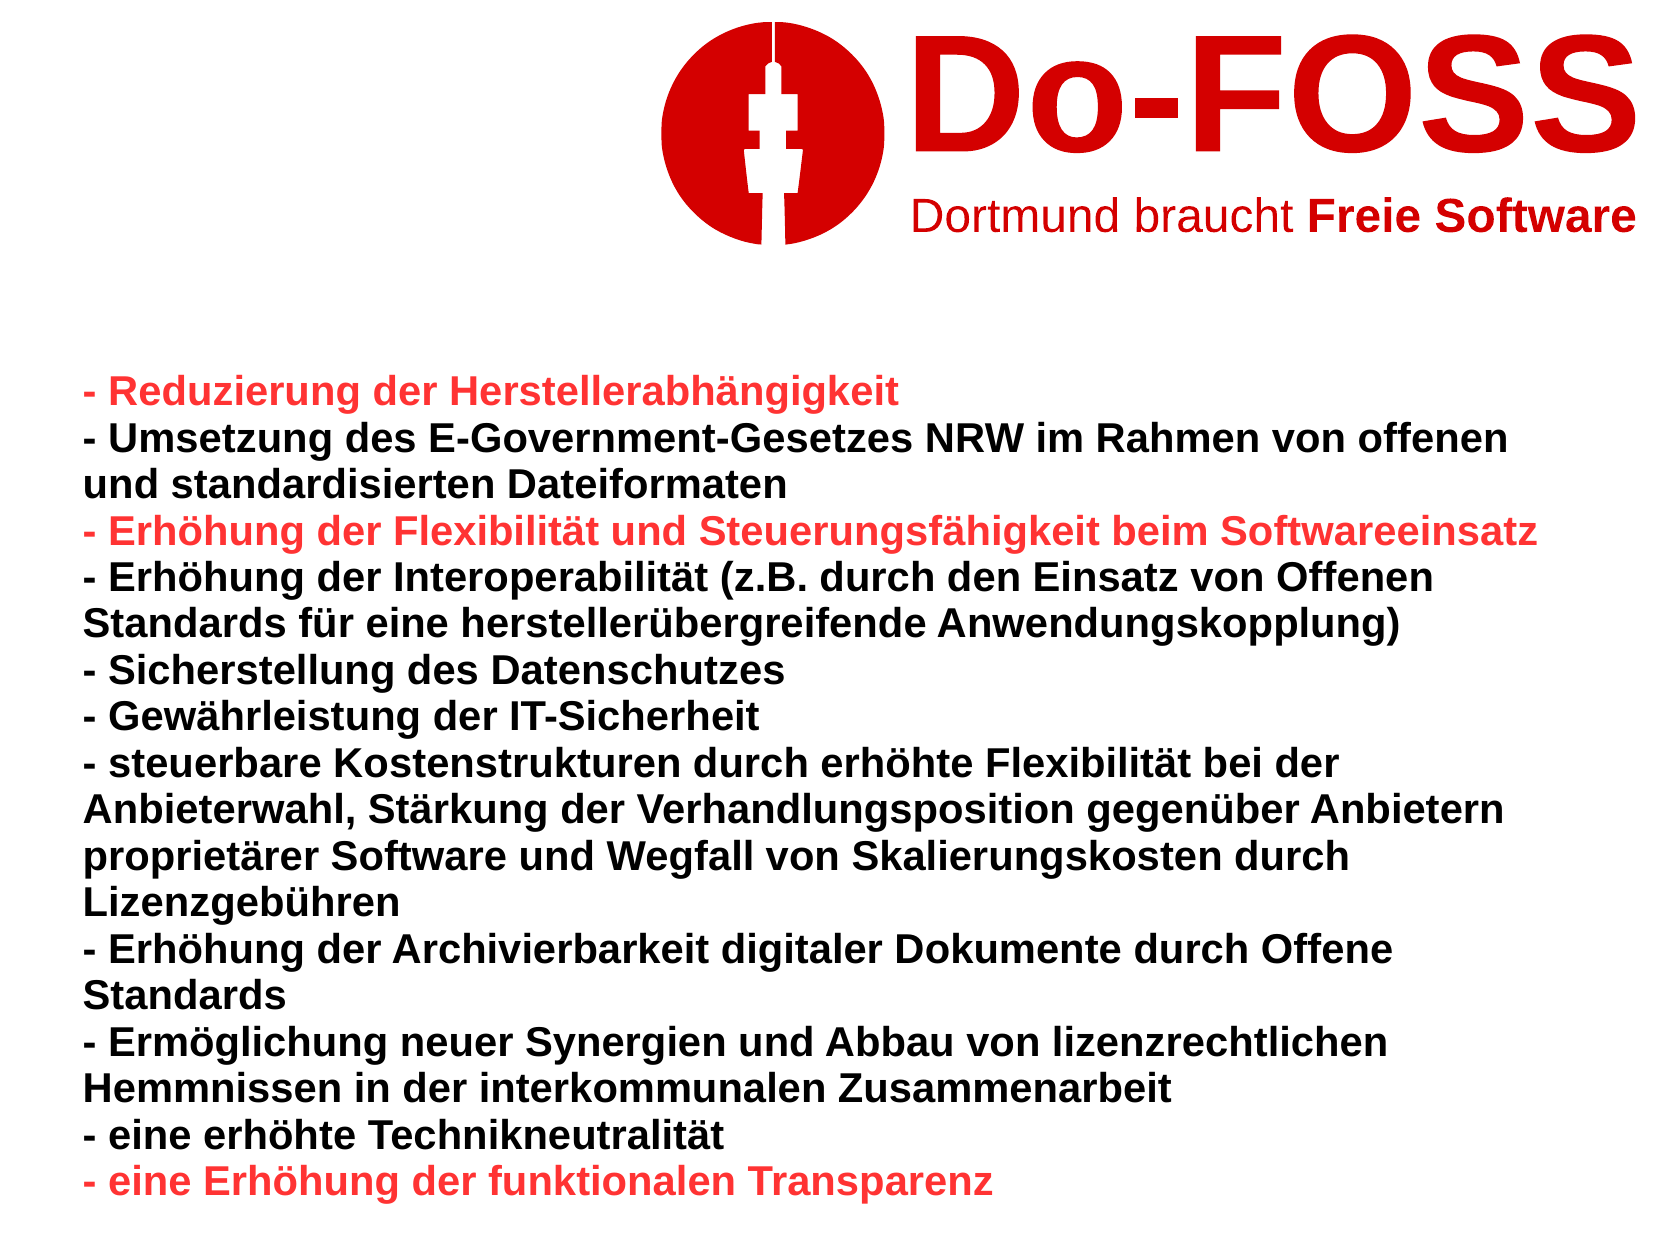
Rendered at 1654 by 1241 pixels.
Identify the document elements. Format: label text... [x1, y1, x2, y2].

text_box - Reduzierung der Herstellerabhängigkeit - Umsetzung des E-Government-Gesetzes NRW im Rahmen von offenen und standardisierten Dateiformaten - Erhöhung der Flexibilität und Steuerungsfähigkeit beim Softwareeinsatz - Erhöhung der Interoperabilität (z.B. durch den Einsatz von Offenen Standards für eine herstellerübergreifende Anwendungskopplung) - Sicherstellung des Datenschutzes - Gewährleistung der IT-Sicherheit - steuerbare Kostenstrukturen durch erhöhte Flexibilität bei der Anbieterwahl, Stärkung der Verhandlungsposition gegenüber Anbietern proprietärer Software und Wegfall von Skalierungskosten durch Lizenzgebühren - Erhöhung der Archivierbarkeit digitaler Dokumente durch Offene Standards - Ermöglichung neuer Synergien und Abbau von lizenzrechtlichen Hemmnissen in der interkommunalen Zusammenarbeit - eine erhöhte Technikneutralität - eine Erhöhung der funktionalen Transparenz [82, 367, 1571, 1205]
